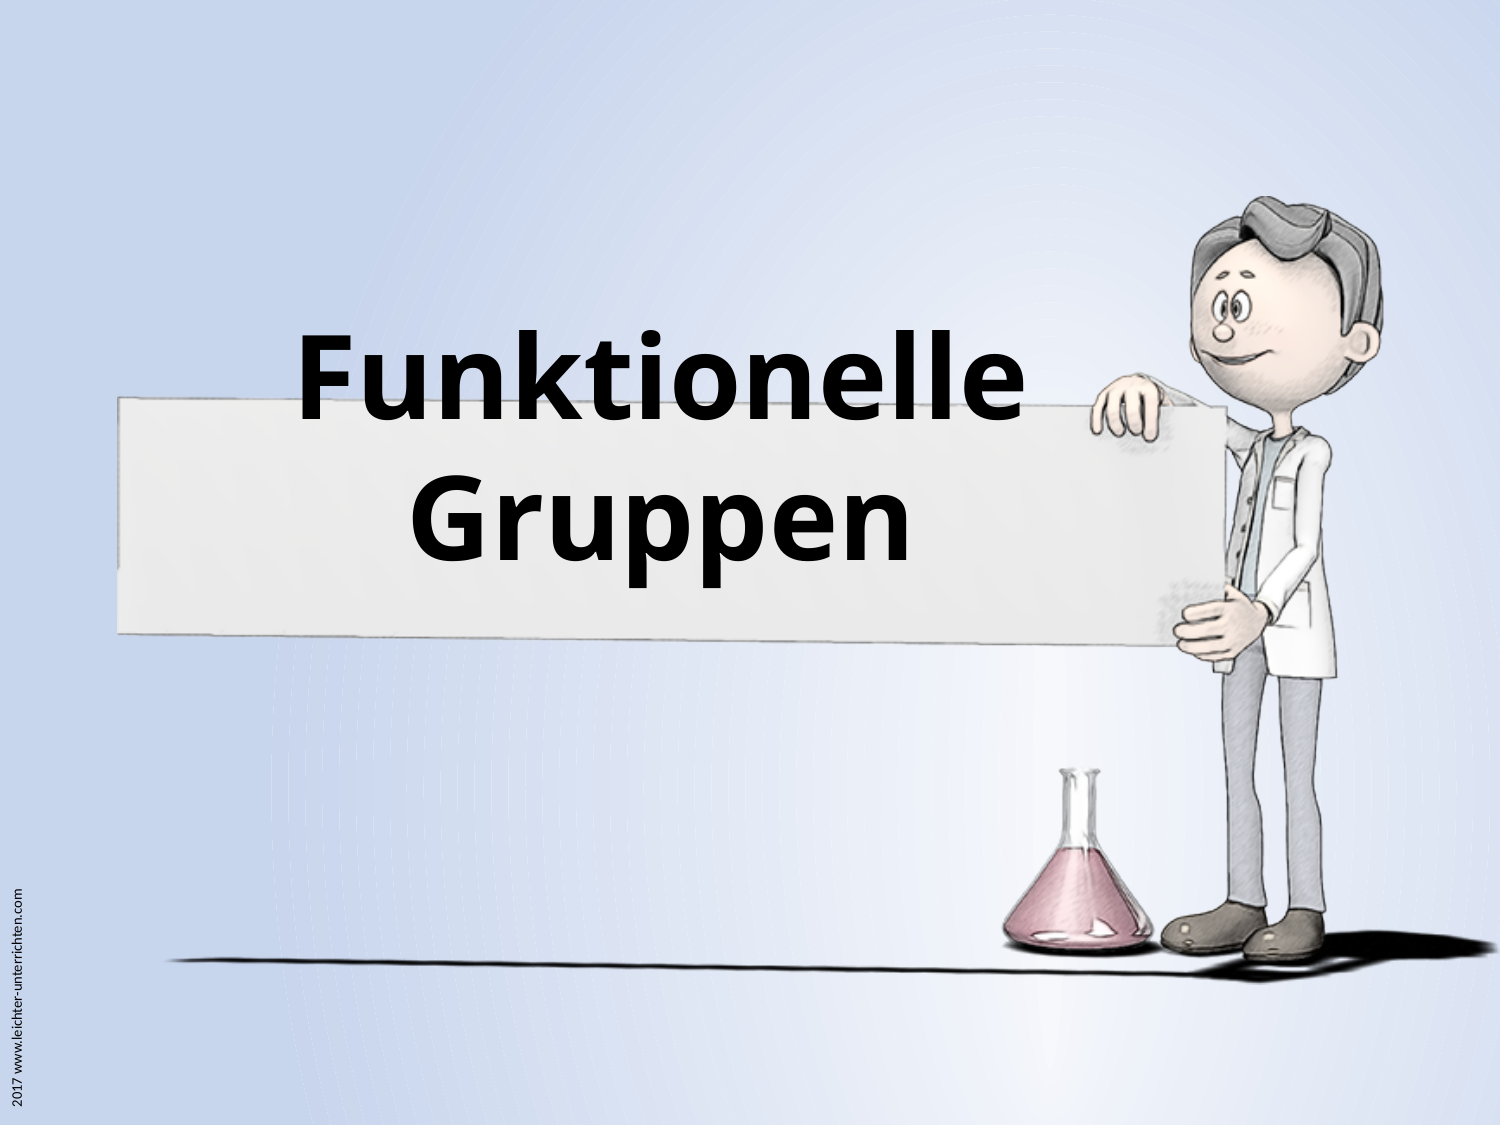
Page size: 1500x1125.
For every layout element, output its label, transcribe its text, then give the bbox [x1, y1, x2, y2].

title Funktionelle Gruppen [86, 292, 1235, 591]
picture [117, 196, 1500, 985]
